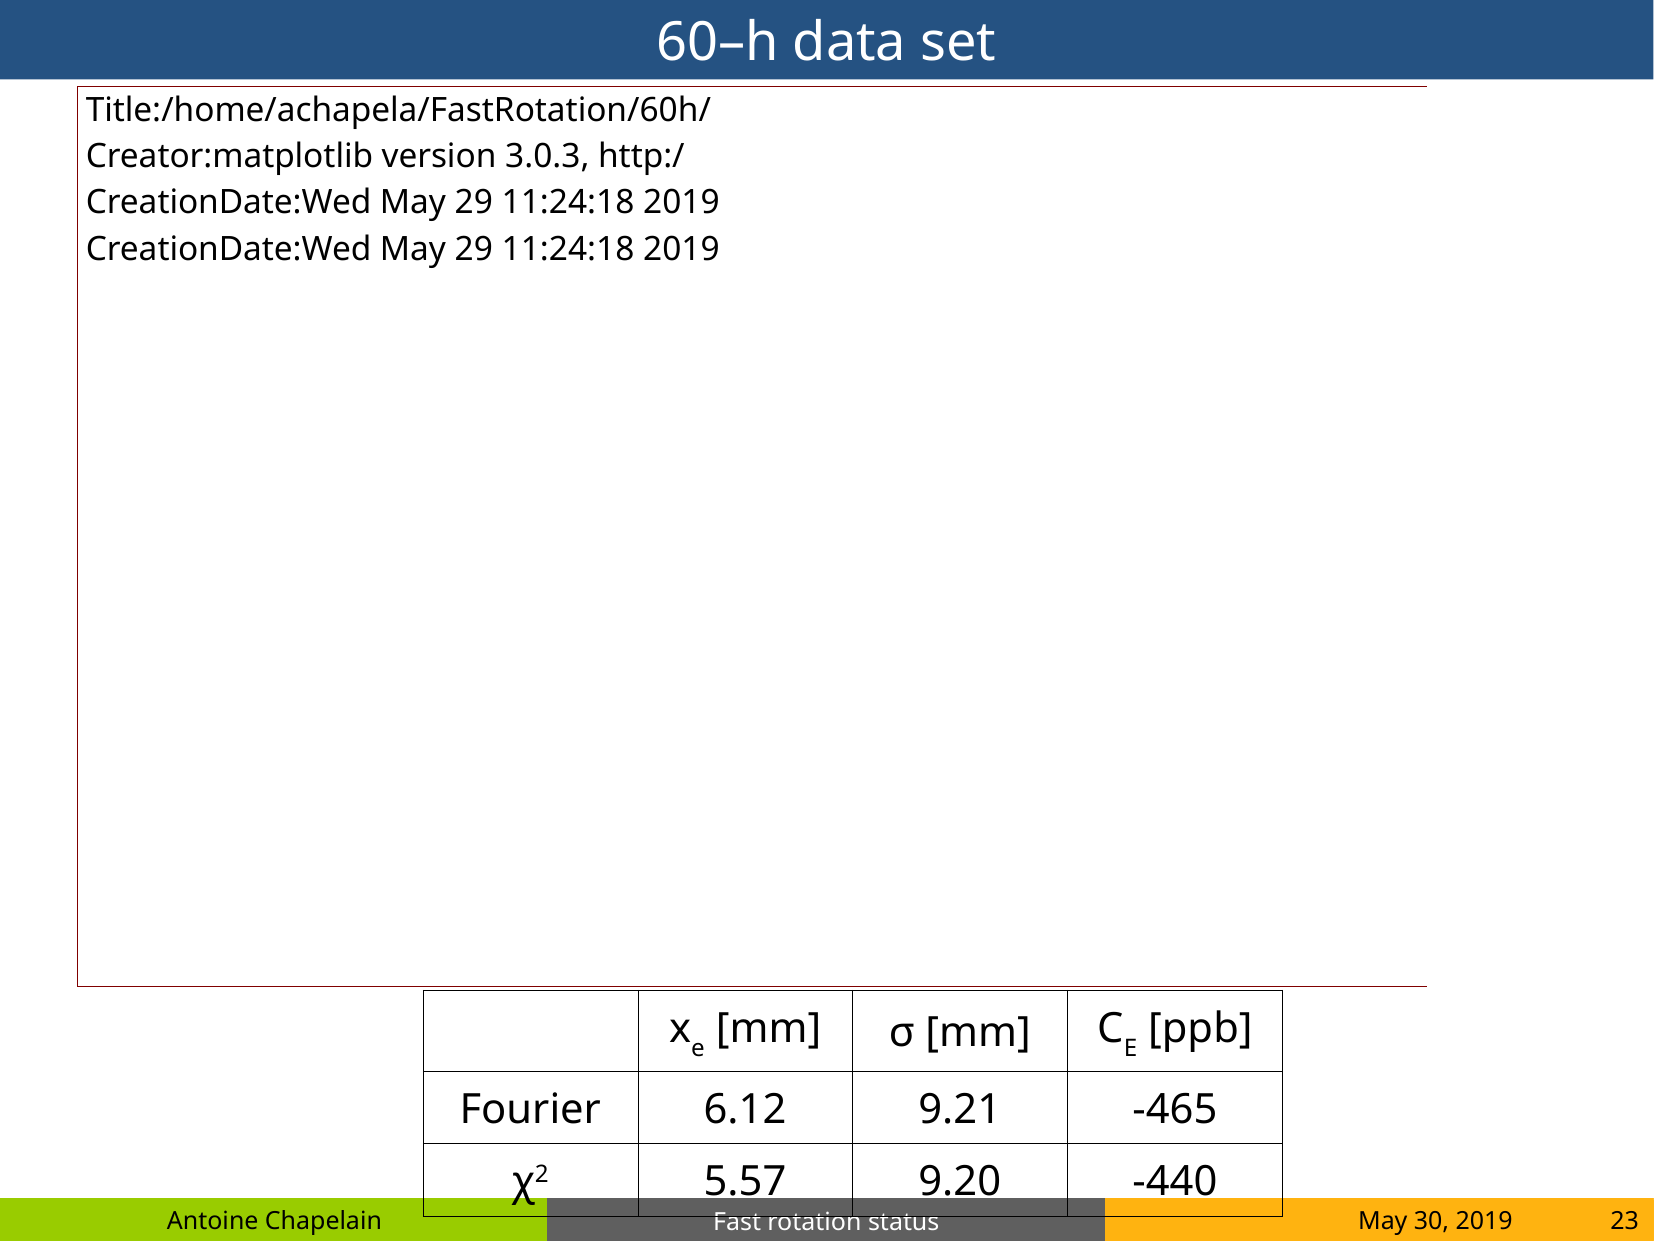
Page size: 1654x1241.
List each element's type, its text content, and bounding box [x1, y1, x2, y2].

picture [75, 84, 1427, 987]
table_header xe [mm] [639, 991, 852, 1071]
title 60–h data set [0, 0, 1654, 80]
table_header σ [mm] [853, 991, 1067, 1071]
table_cell 6.12 [639, 1072, 852, 1143]
table_cell 5.57 [639, 1144, 852, 1216]
table_cell 9.21 [853, 1072, 1067, 1143]
table_cell -440 [1068, 1144, 1282, 1216]
table_cell Fourier [424, 1072, 638, 1143]
table_cell χ2 [424, 1144, 638, 1216]
table_header CE [ppb] [1068, 991, 1282, 1071]
table_cell -465 [1068, 1072, 1282, 1143]
table_header [424, 991, 638, 1071]
table_cell 9.20 [853, 1144, 1067, 1216]
